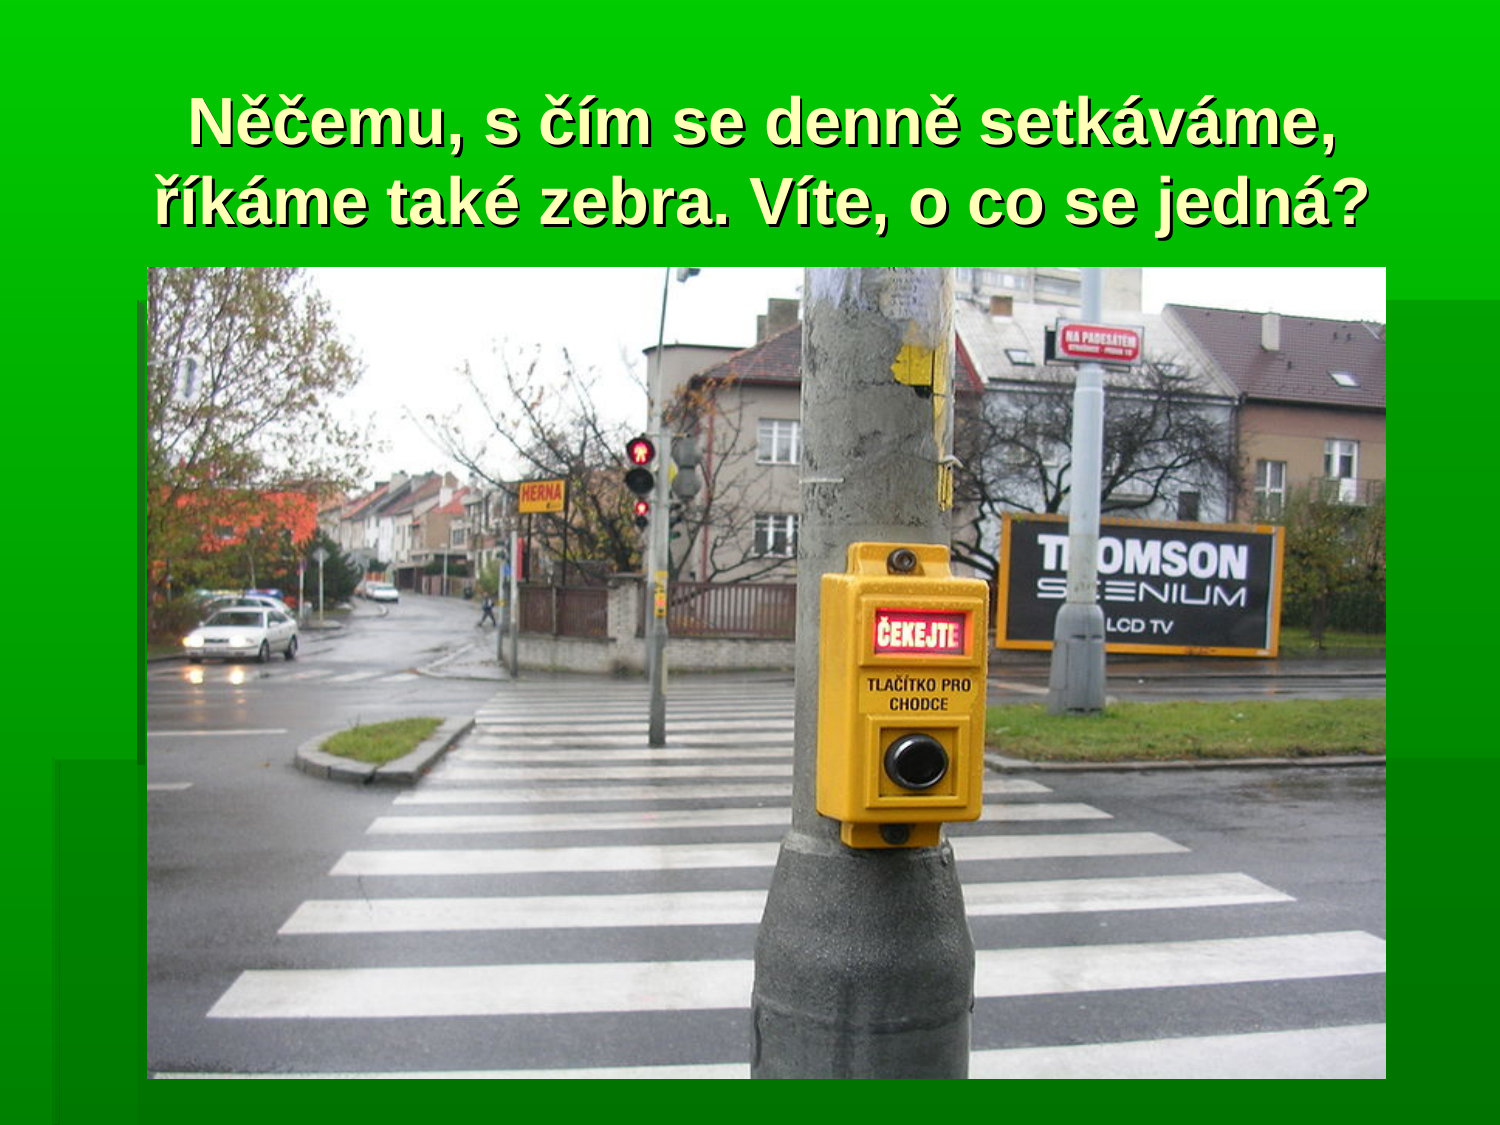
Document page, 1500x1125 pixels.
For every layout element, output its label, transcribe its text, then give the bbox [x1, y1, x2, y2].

title Něčemu, s čím se denně setkáváme, říkáme také zebra. Víte, o co se jedná? [75, 40, 1451, 276]
picture [147, 267, 1386, 1079]
